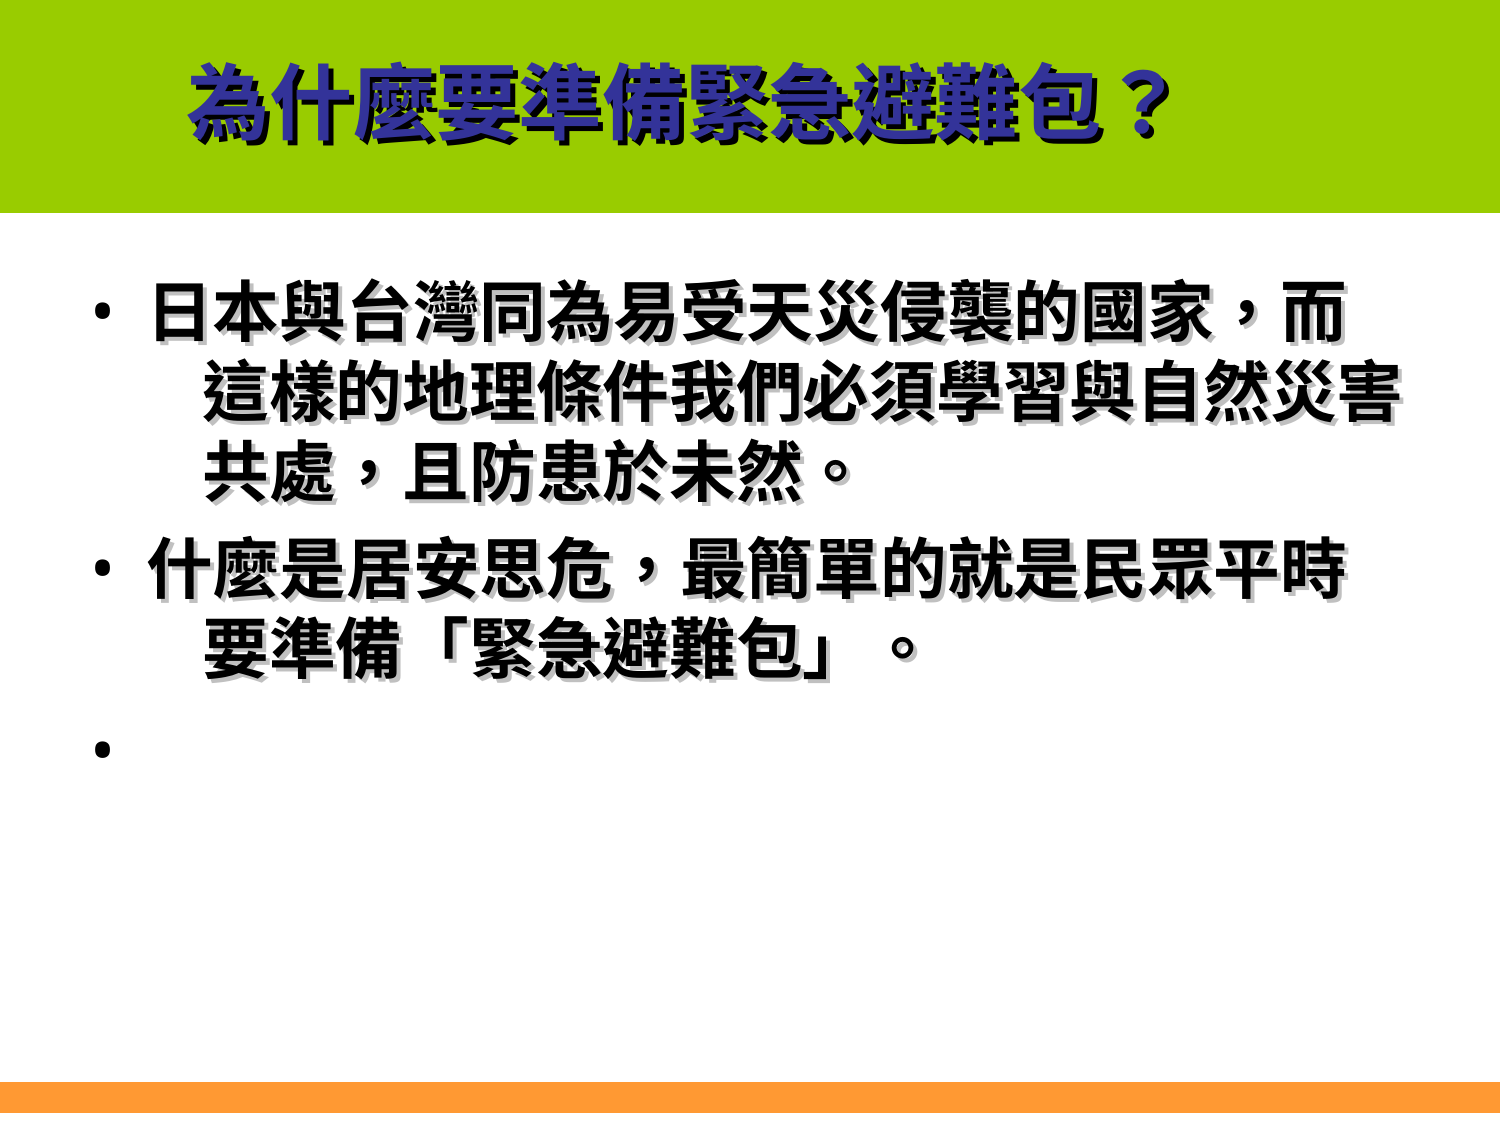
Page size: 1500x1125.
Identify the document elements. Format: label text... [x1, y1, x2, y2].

title 為什麼要準備緊急避難包？ [171, 0, 1294, 188]
list 日本與台灣同為易受天災侵襲的國家，而這樣的地理條件我們必須學習與自然災害共處，且防患於未然。 什麼是居安思危，最簡單的就是民眾平時要準備「緊急避難包」。 [75, 262, 1426, 1005]
